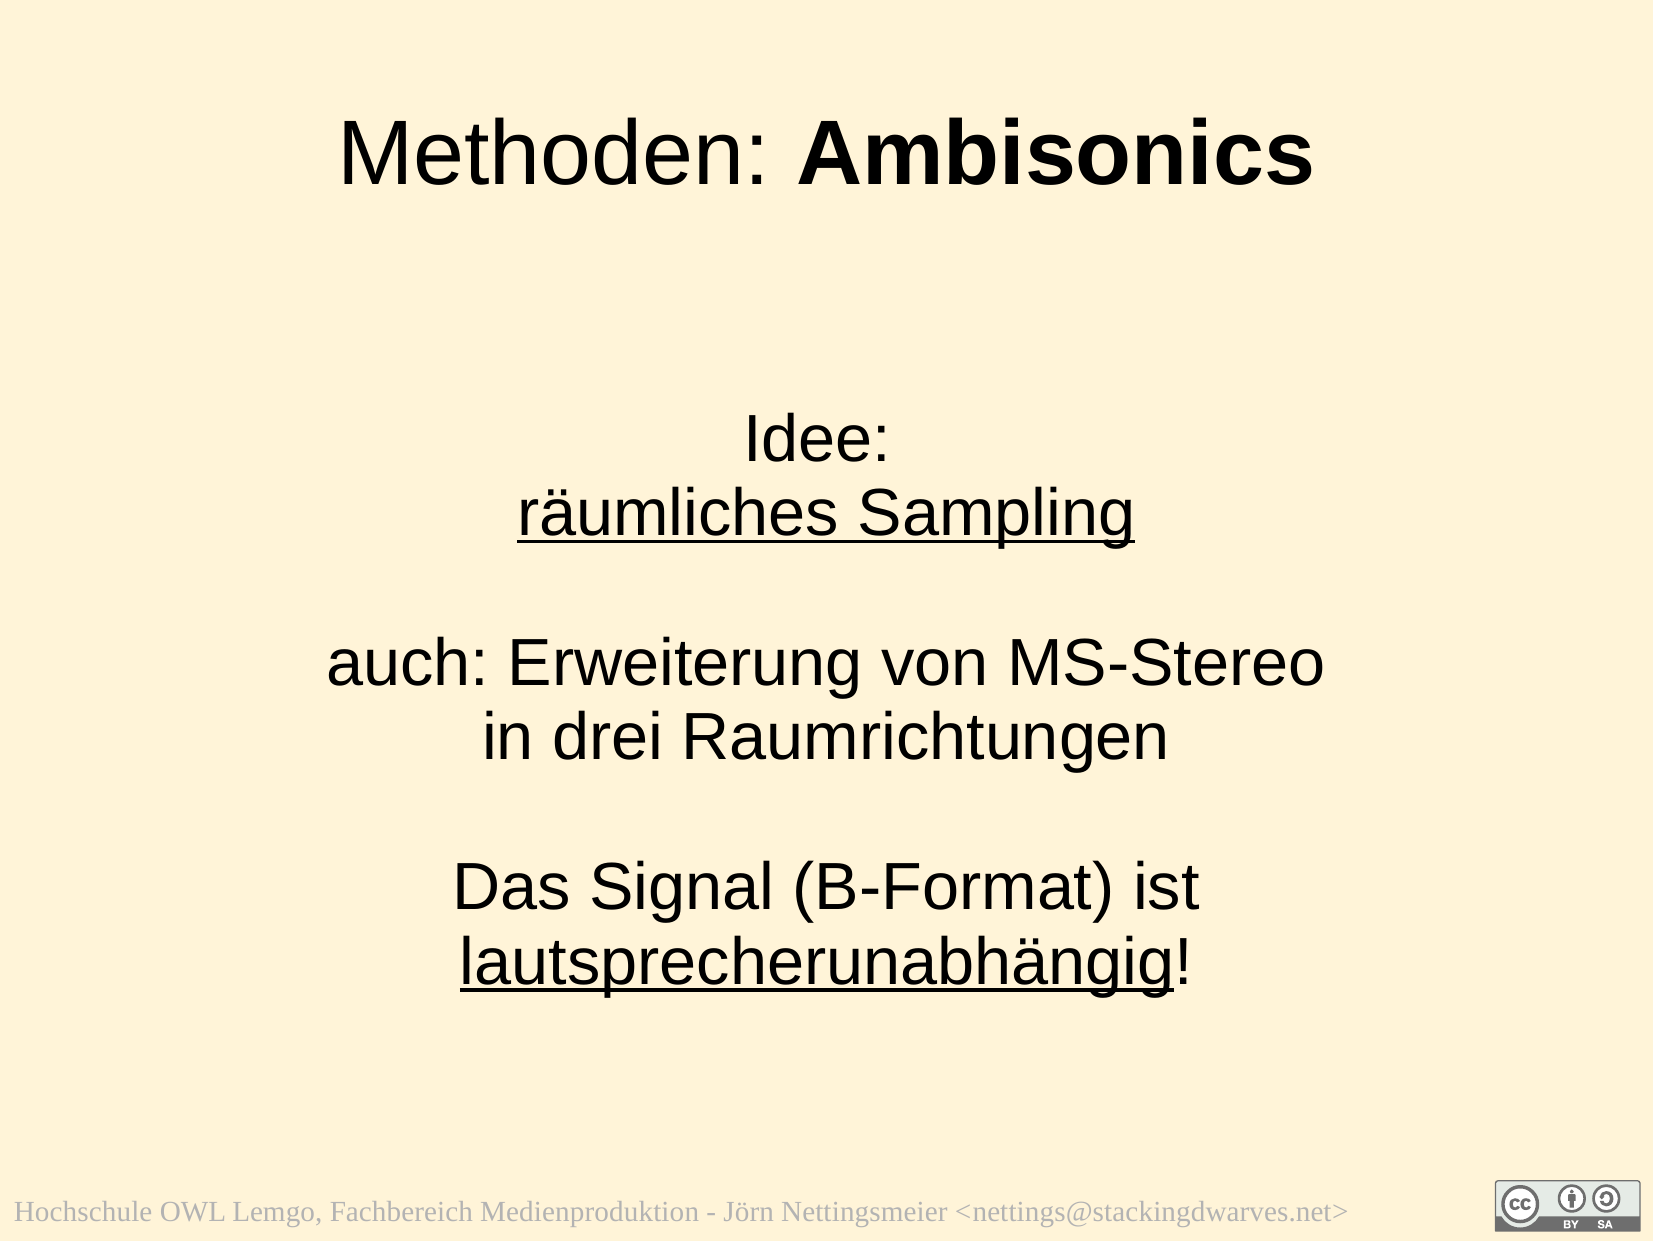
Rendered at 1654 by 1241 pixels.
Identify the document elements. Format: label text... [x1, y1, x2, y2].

subtitle Idee: räumliches Sampling auch: Erweiterung von MS-Stereo in drei Raumrichtungen Das Signal (B-Format) ist lautsprecherunabhängig! [82, 290, 1571, 1109]
title Methoden: Ambisonics [82, 49, 1571, 257]
